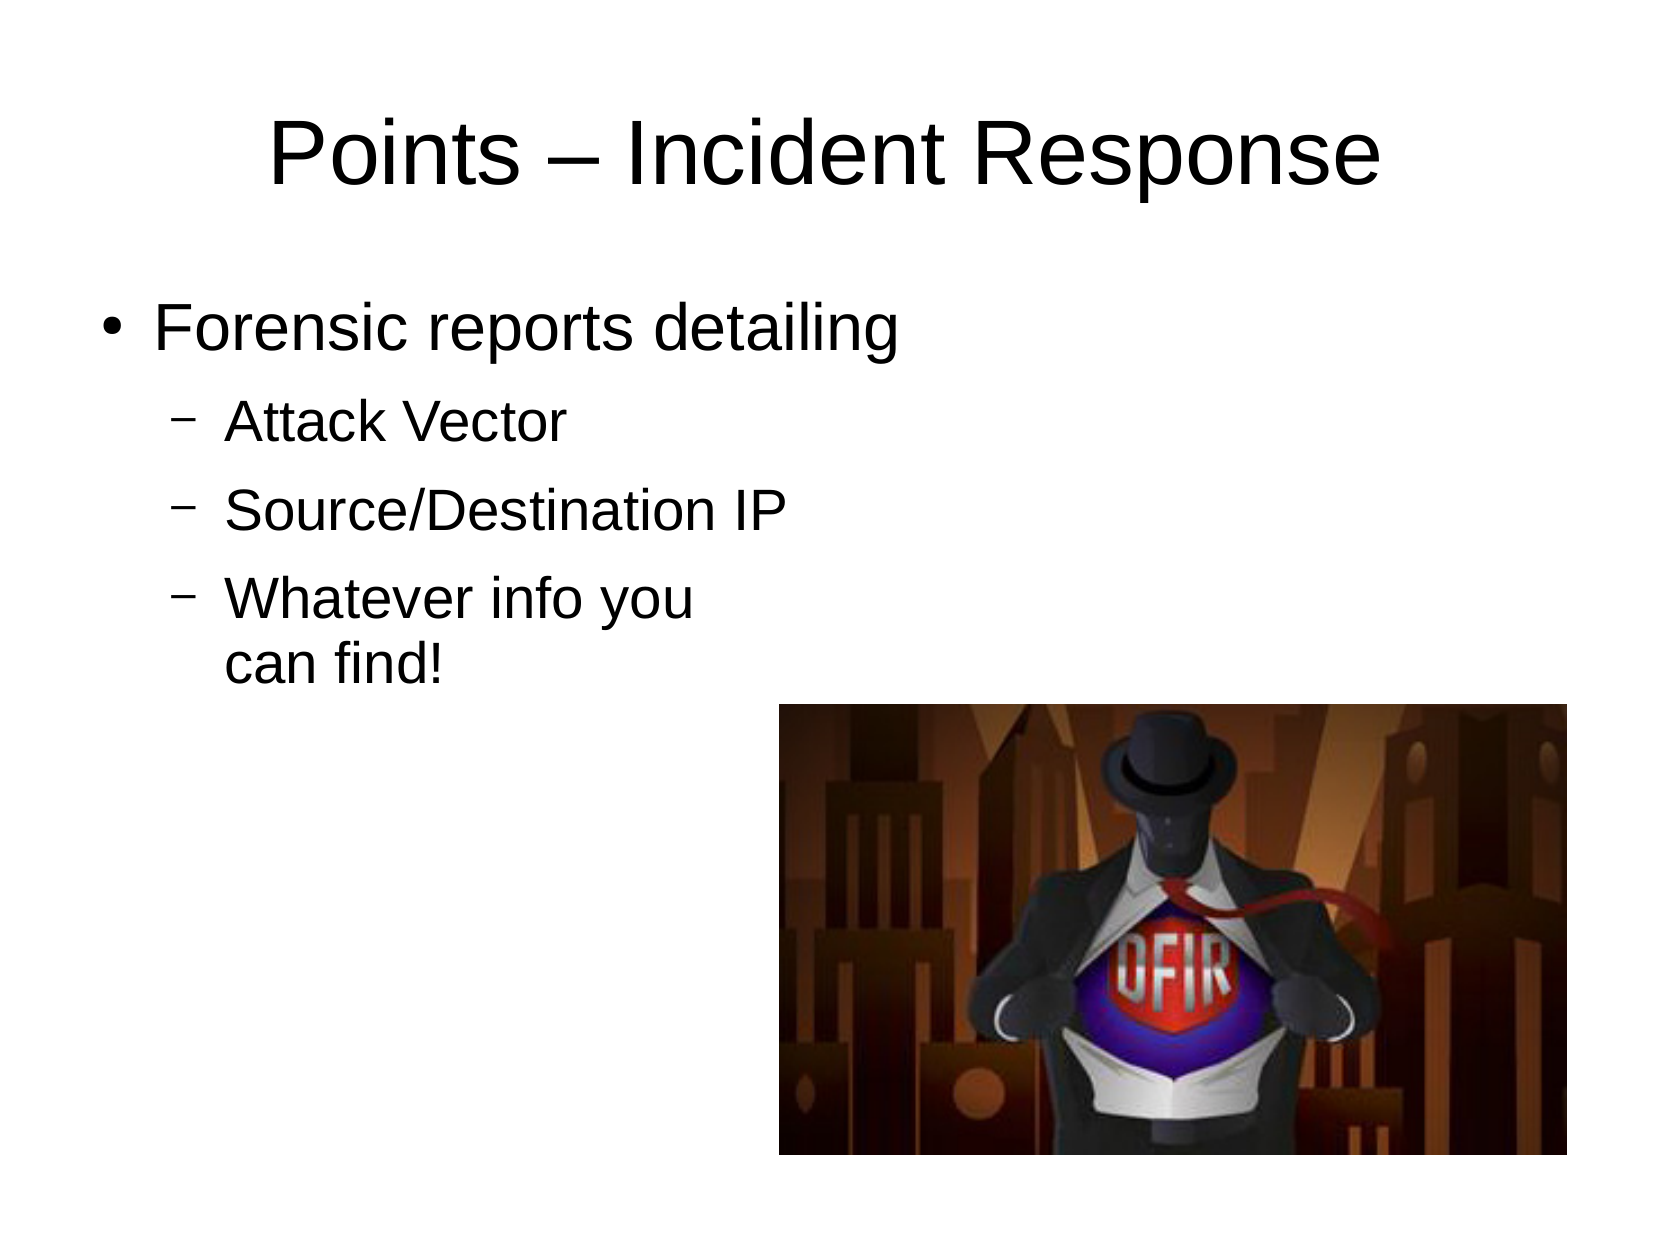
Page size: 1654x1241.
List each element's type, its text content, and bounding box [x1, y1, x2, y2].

title Points – Incident Response [82, 49, 1571, 257]
list Forensic reports detailing Attack Vector Source/Destination IP Whatever info you can find! [82, 290, 1571, 1010]
picture [779, 704, 1567, 1156]
